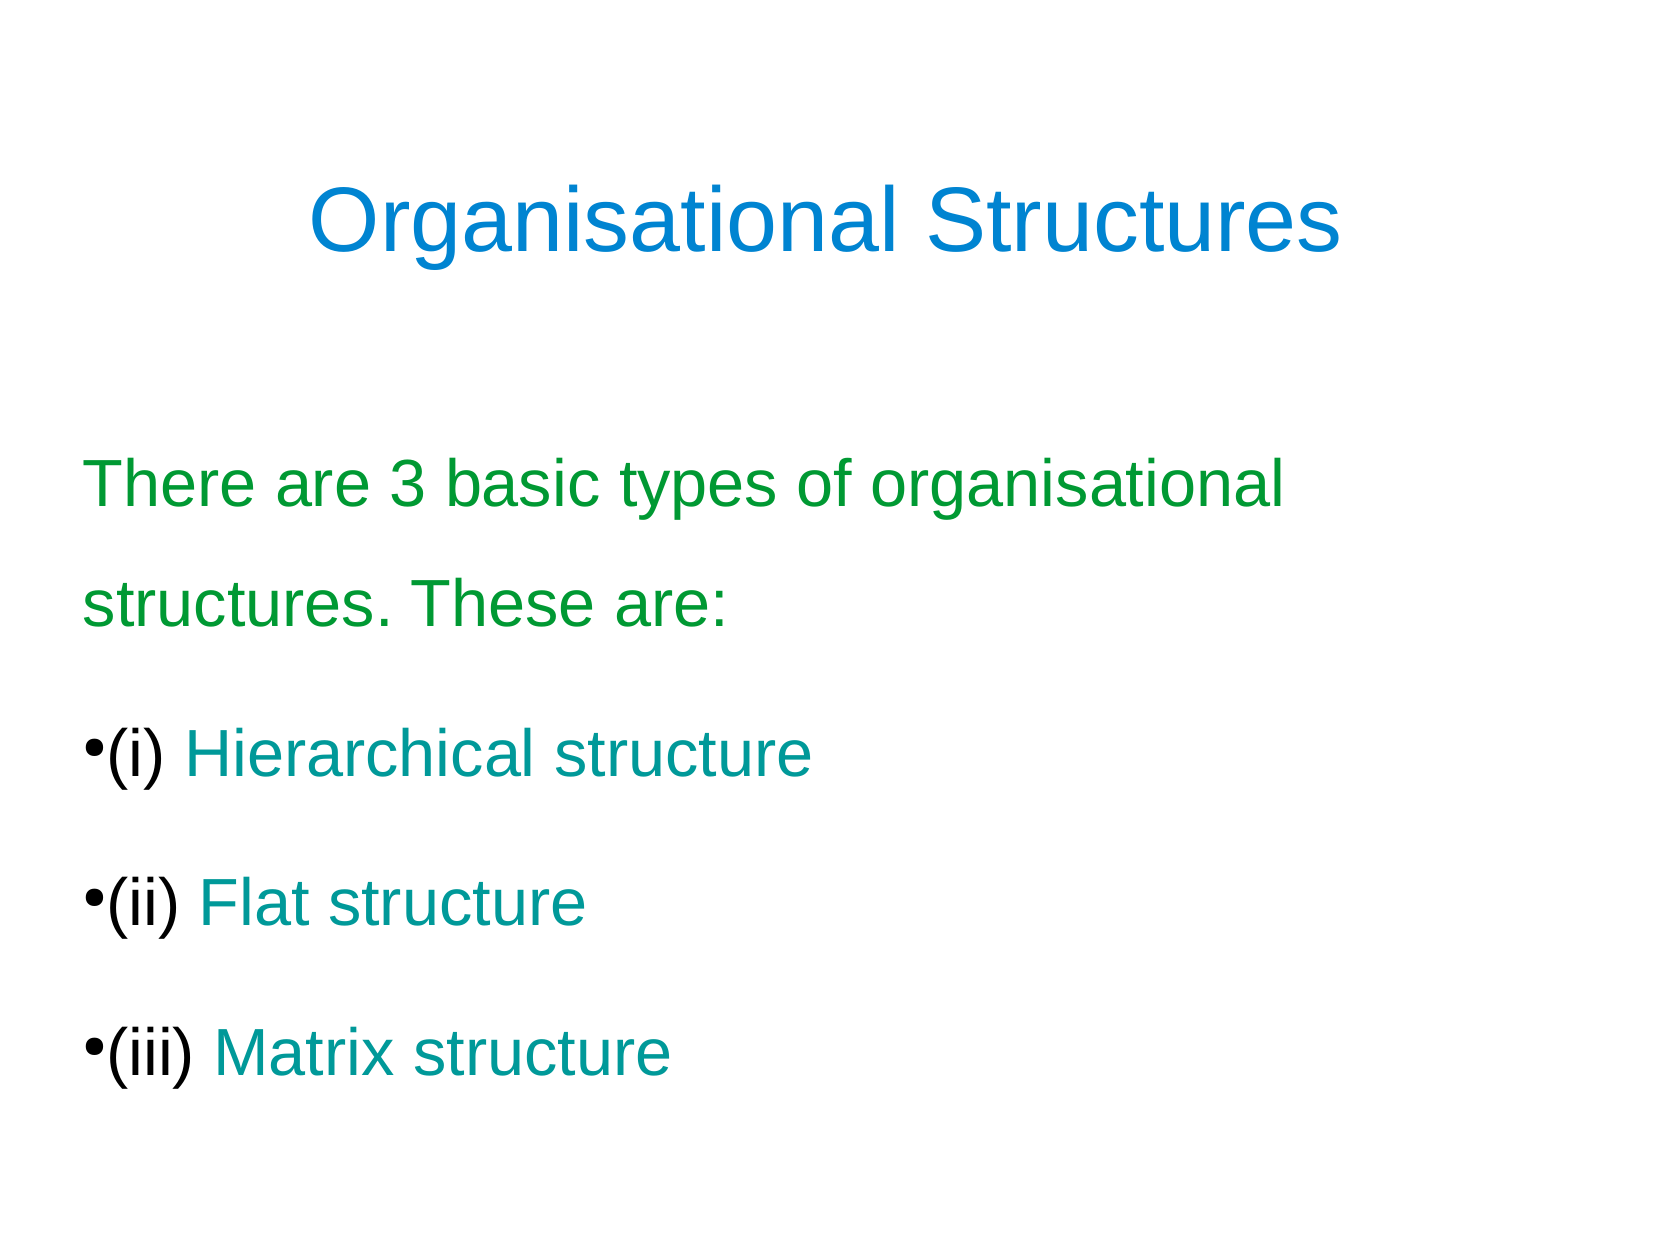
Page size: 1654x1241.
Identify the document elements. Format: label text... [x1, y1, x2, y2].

list There are 3 basic types of organisational structures. These are: (i) Hierarchical structure (ii) Flat structure (iii) Matrix structure [82, 290, 1571, 1109]
title Organisational Structures [82, 49, 1571, 257]
